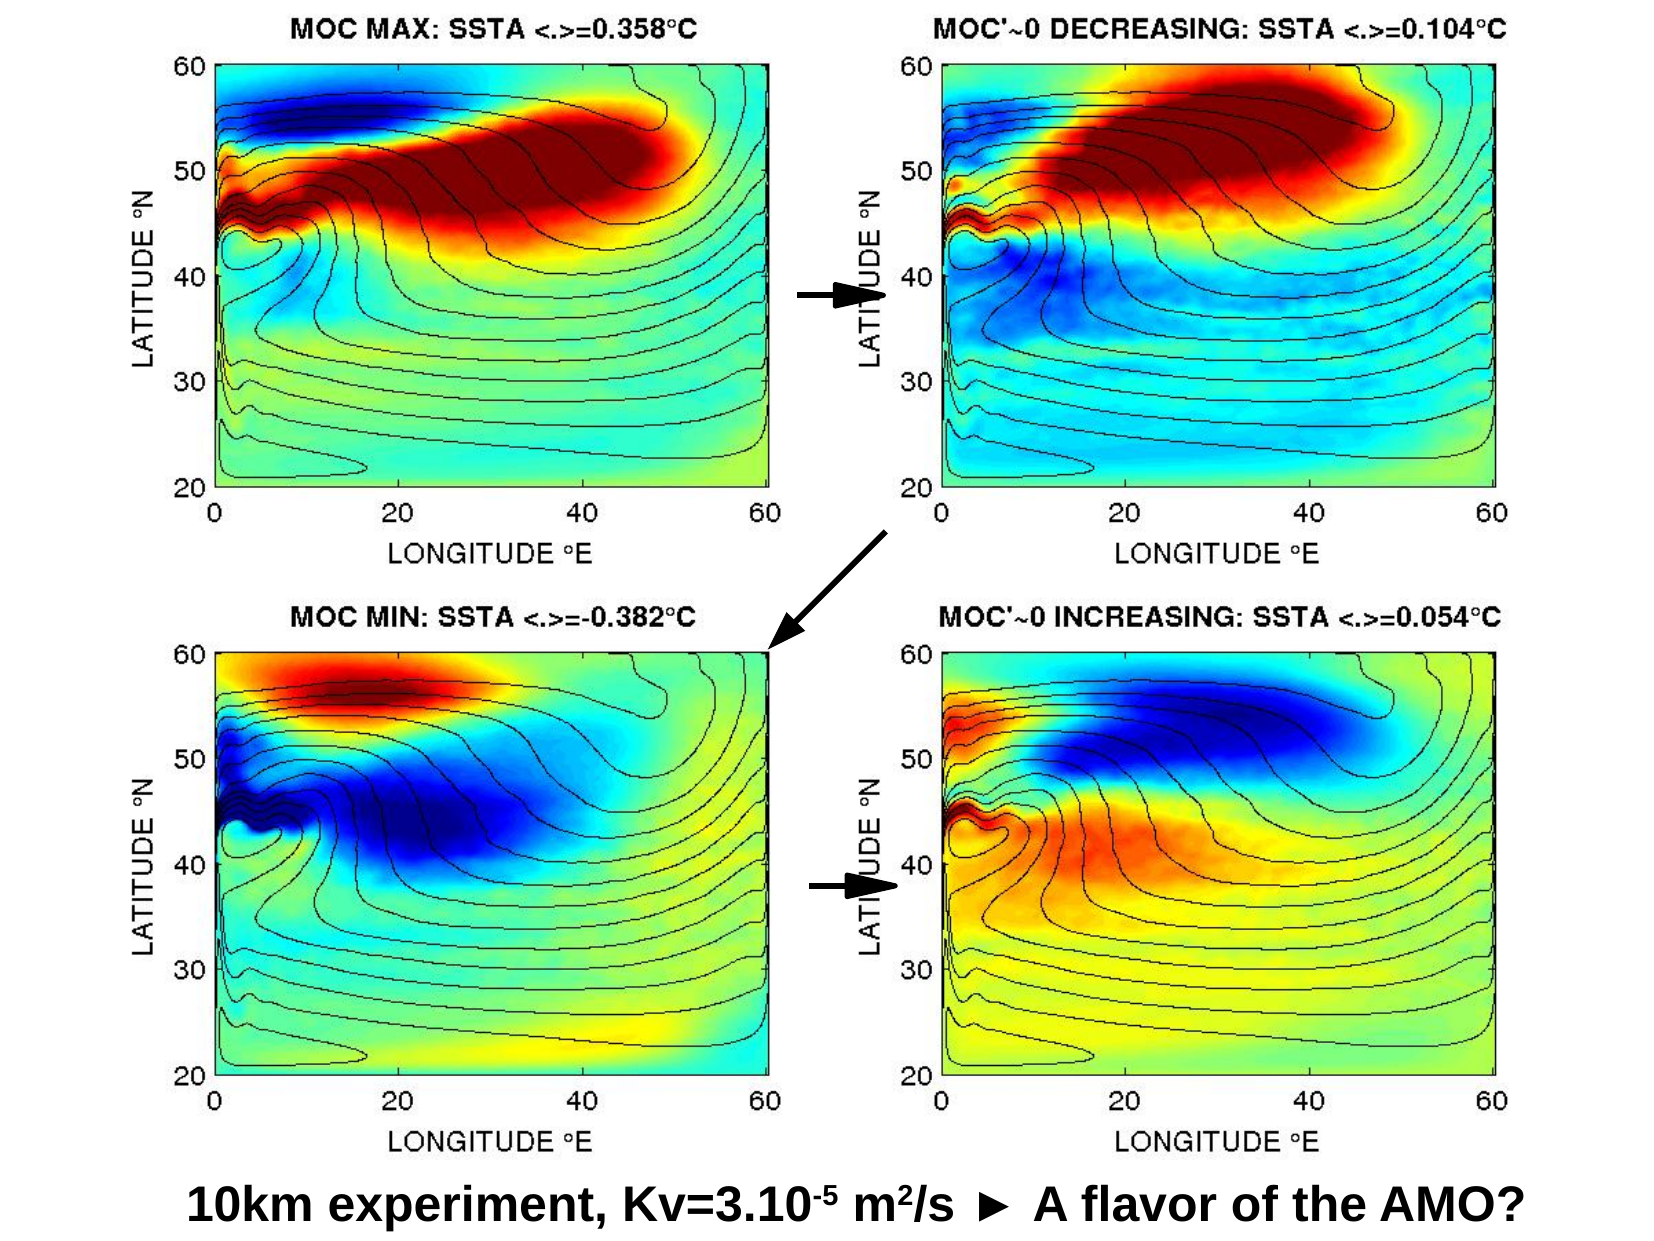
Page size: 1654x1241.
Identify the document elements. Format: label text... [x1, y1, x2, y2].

picture [0, 0, 1652, 1211]
text_box 10km experiment, Kv=3.10-5 m2/s ► A flavor of the AMO? [171, 1169, 1541, 1241]
